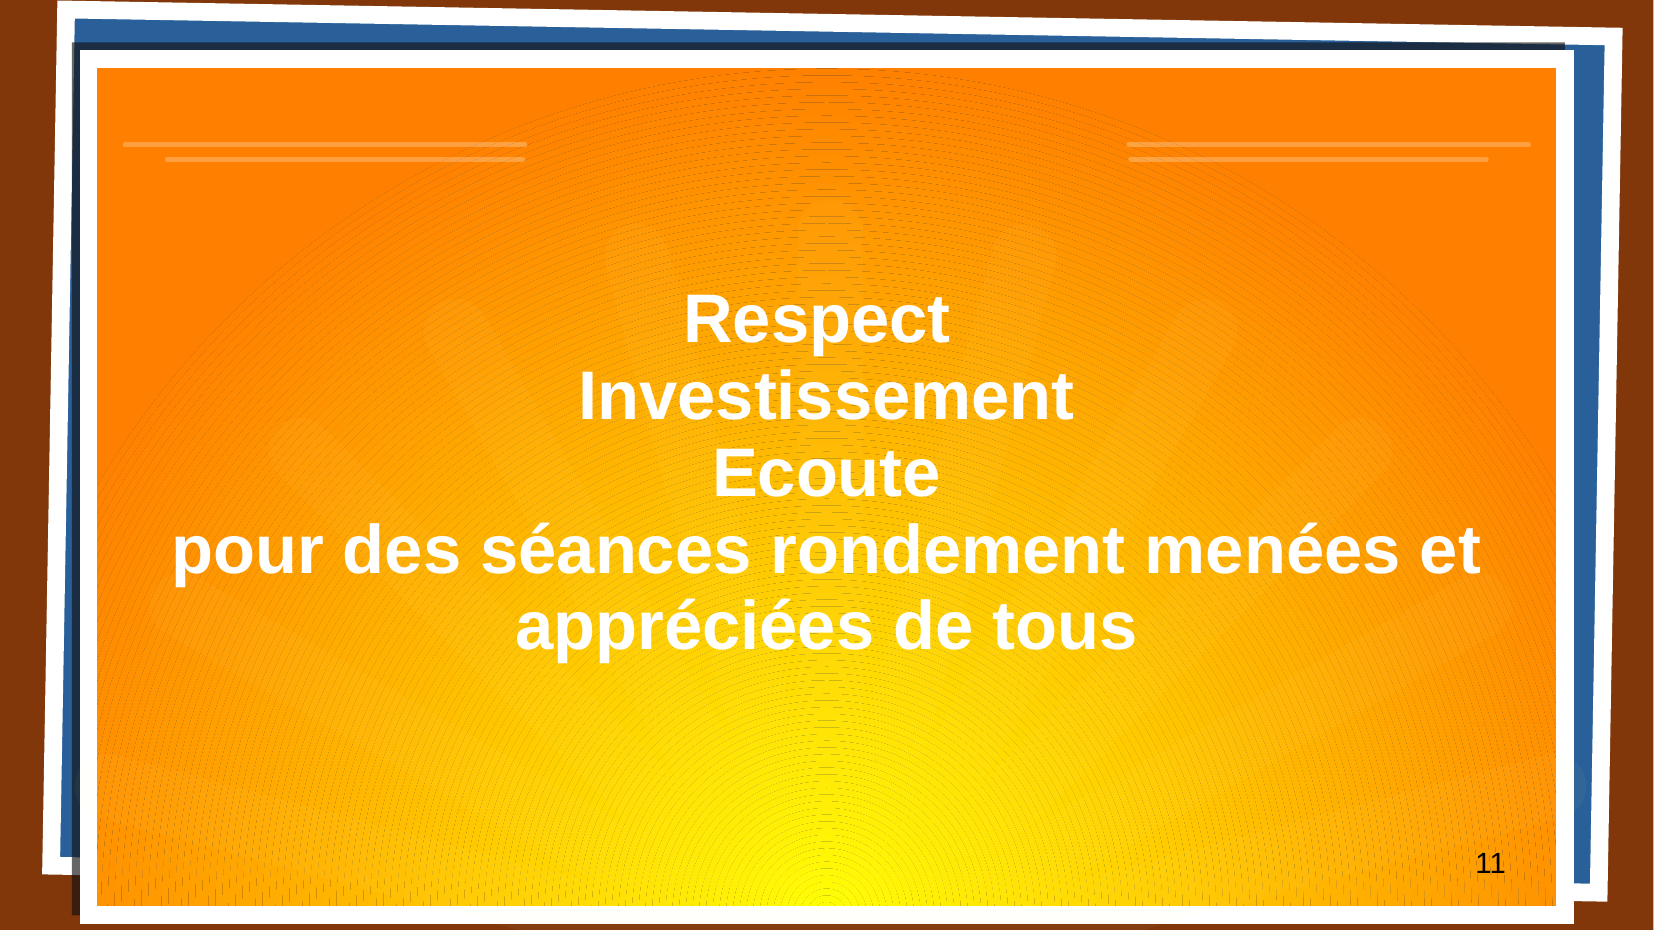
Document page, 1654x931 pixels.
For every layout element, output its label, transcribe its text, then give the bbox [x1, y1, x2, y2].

title Respect Investissement Ecoute pour des séances rondement menées et appréciées de tous [88, 165, 1565, 857]
